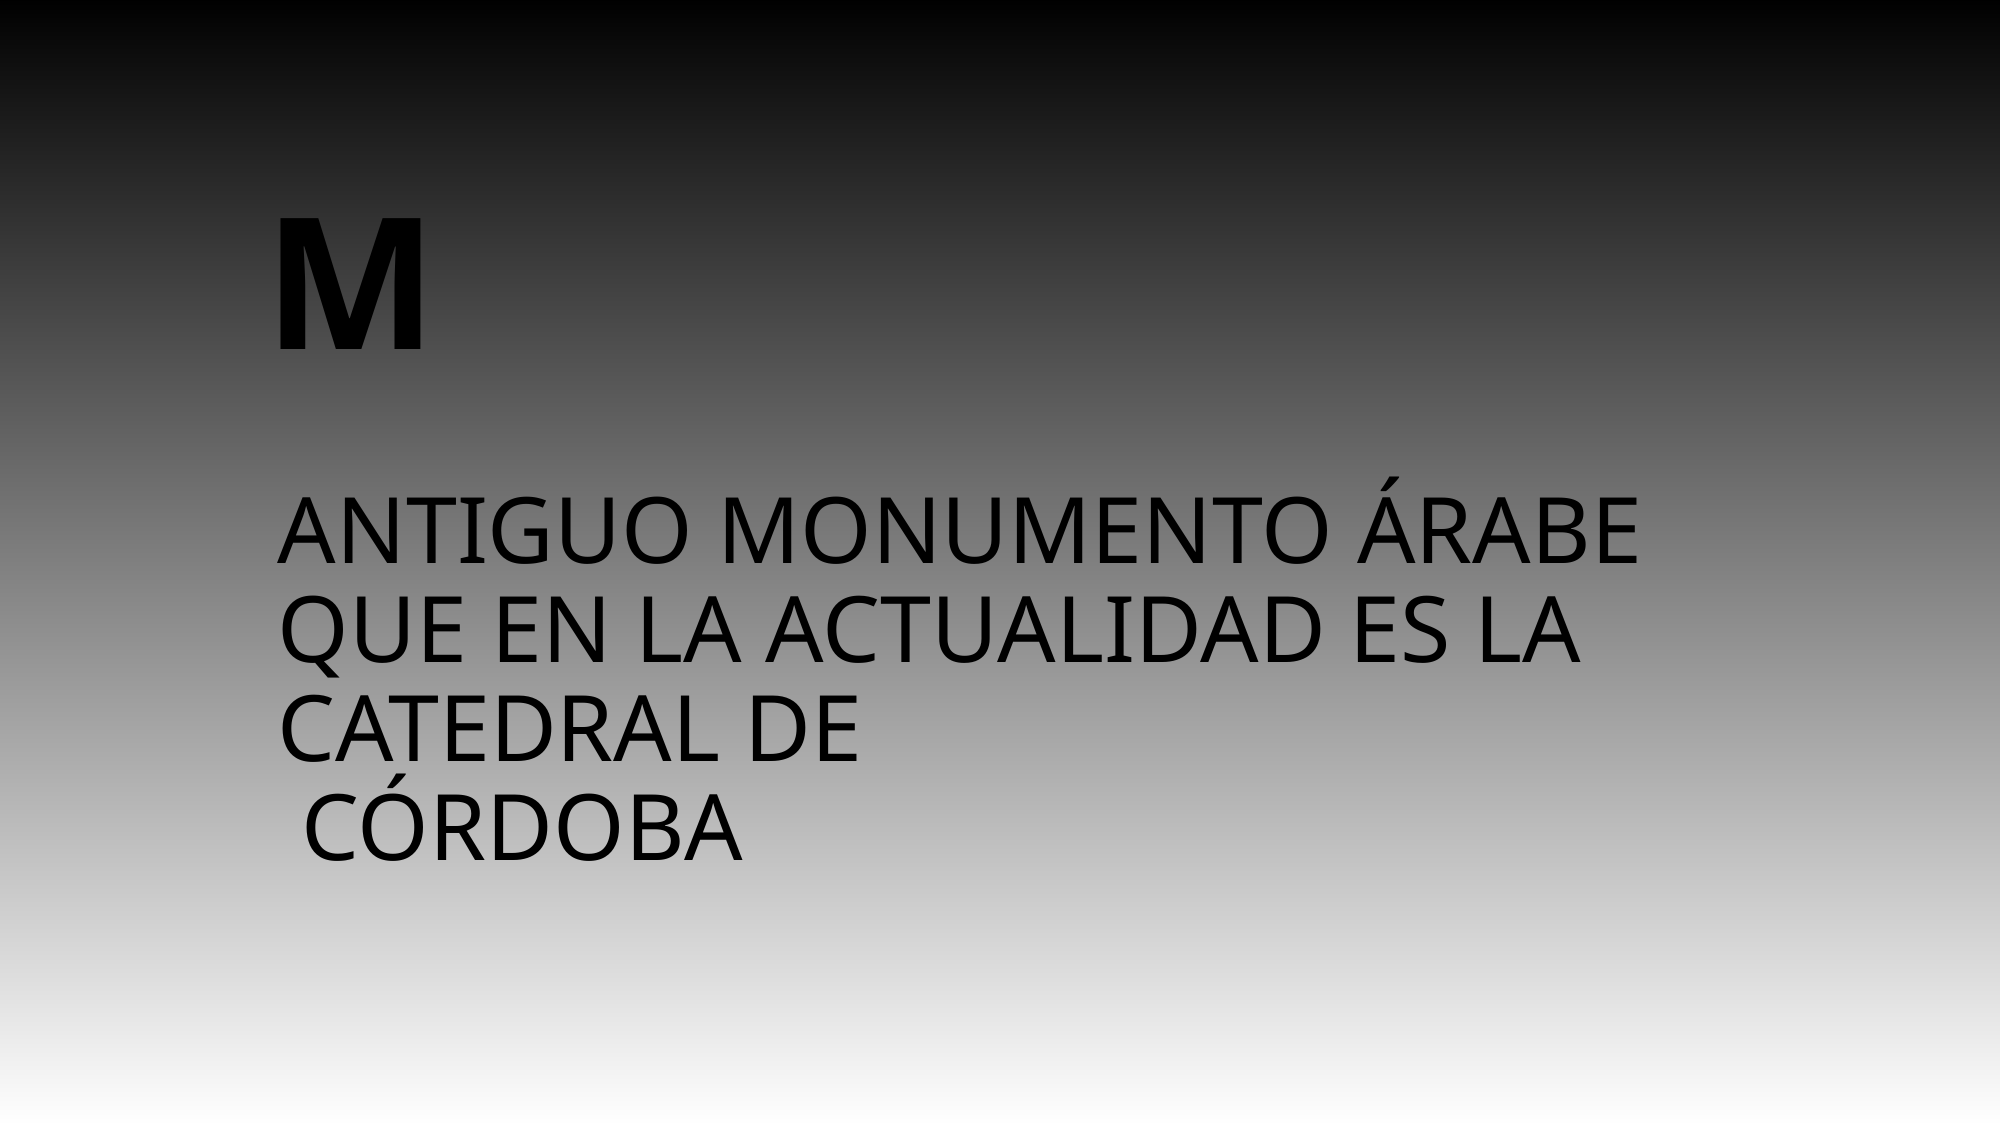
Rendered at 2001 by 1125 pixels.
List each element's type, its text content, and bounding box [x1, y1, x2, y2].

subtitle ANTIGUO MONUMENTO ÁRABE QUE EN LA ACTUALIDAD ES LA CATEDRAL DE CÓRDOBA [263, 476, 1764, 749]
title M [249, 184, 1750, 434]
